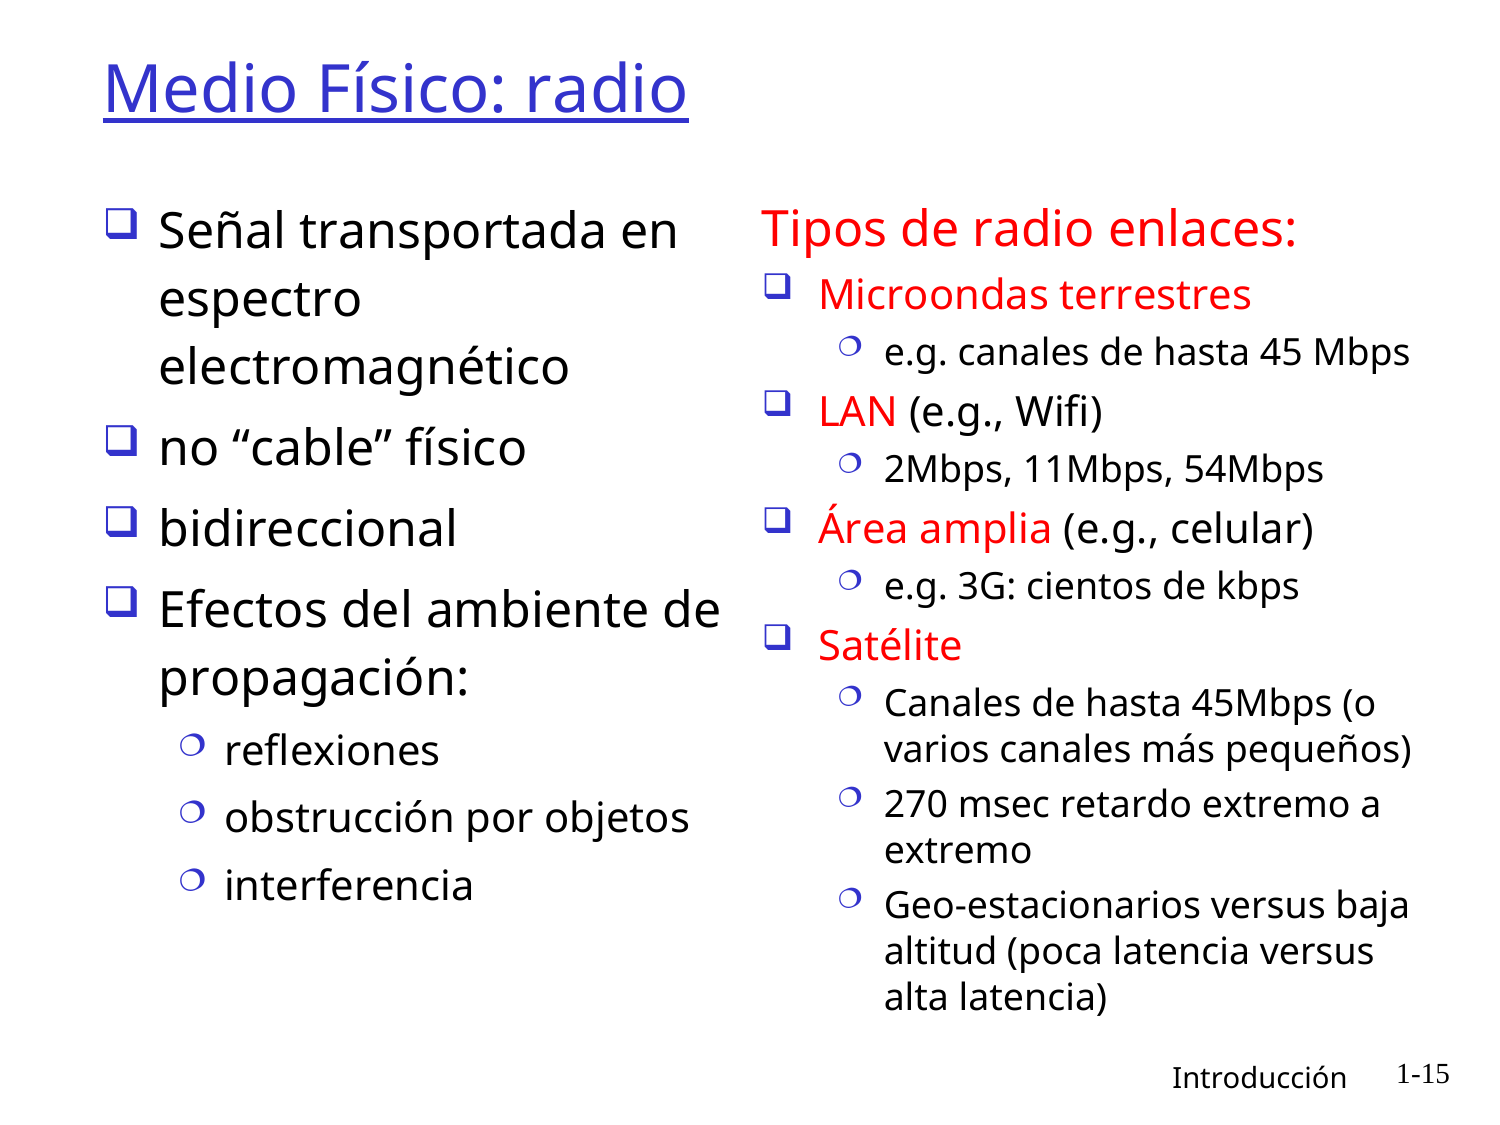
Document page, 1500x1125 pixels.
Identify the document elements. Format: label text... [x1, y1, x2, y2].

list Tipos de radio enlaces: Microondas terrestres e.g. canales de hasta 45 Mbps LAN (e.g., Wifi) 2Mbps, 11Mbps, 54Mbps Área amplia (e.g., celular) e.g. 3G: cientos de kbps Satélite Canales de hasta 45Mbps (o varios canales más pequeños) 270 msec retardo extremo a extremo Geo-estacionarios versus baja altitud (poca latencia versus alta latencia) [746, 189, 1435, 1013]
list Señal transportada en espectro electromagnético no “cable” físico bidireccional Efectos del ambiente de propagación: reflexiones obstrucción por objetos interferencia [87, 187, 751, 1021]
title Medio Físico: radio [87, 23, 1463, 150]
